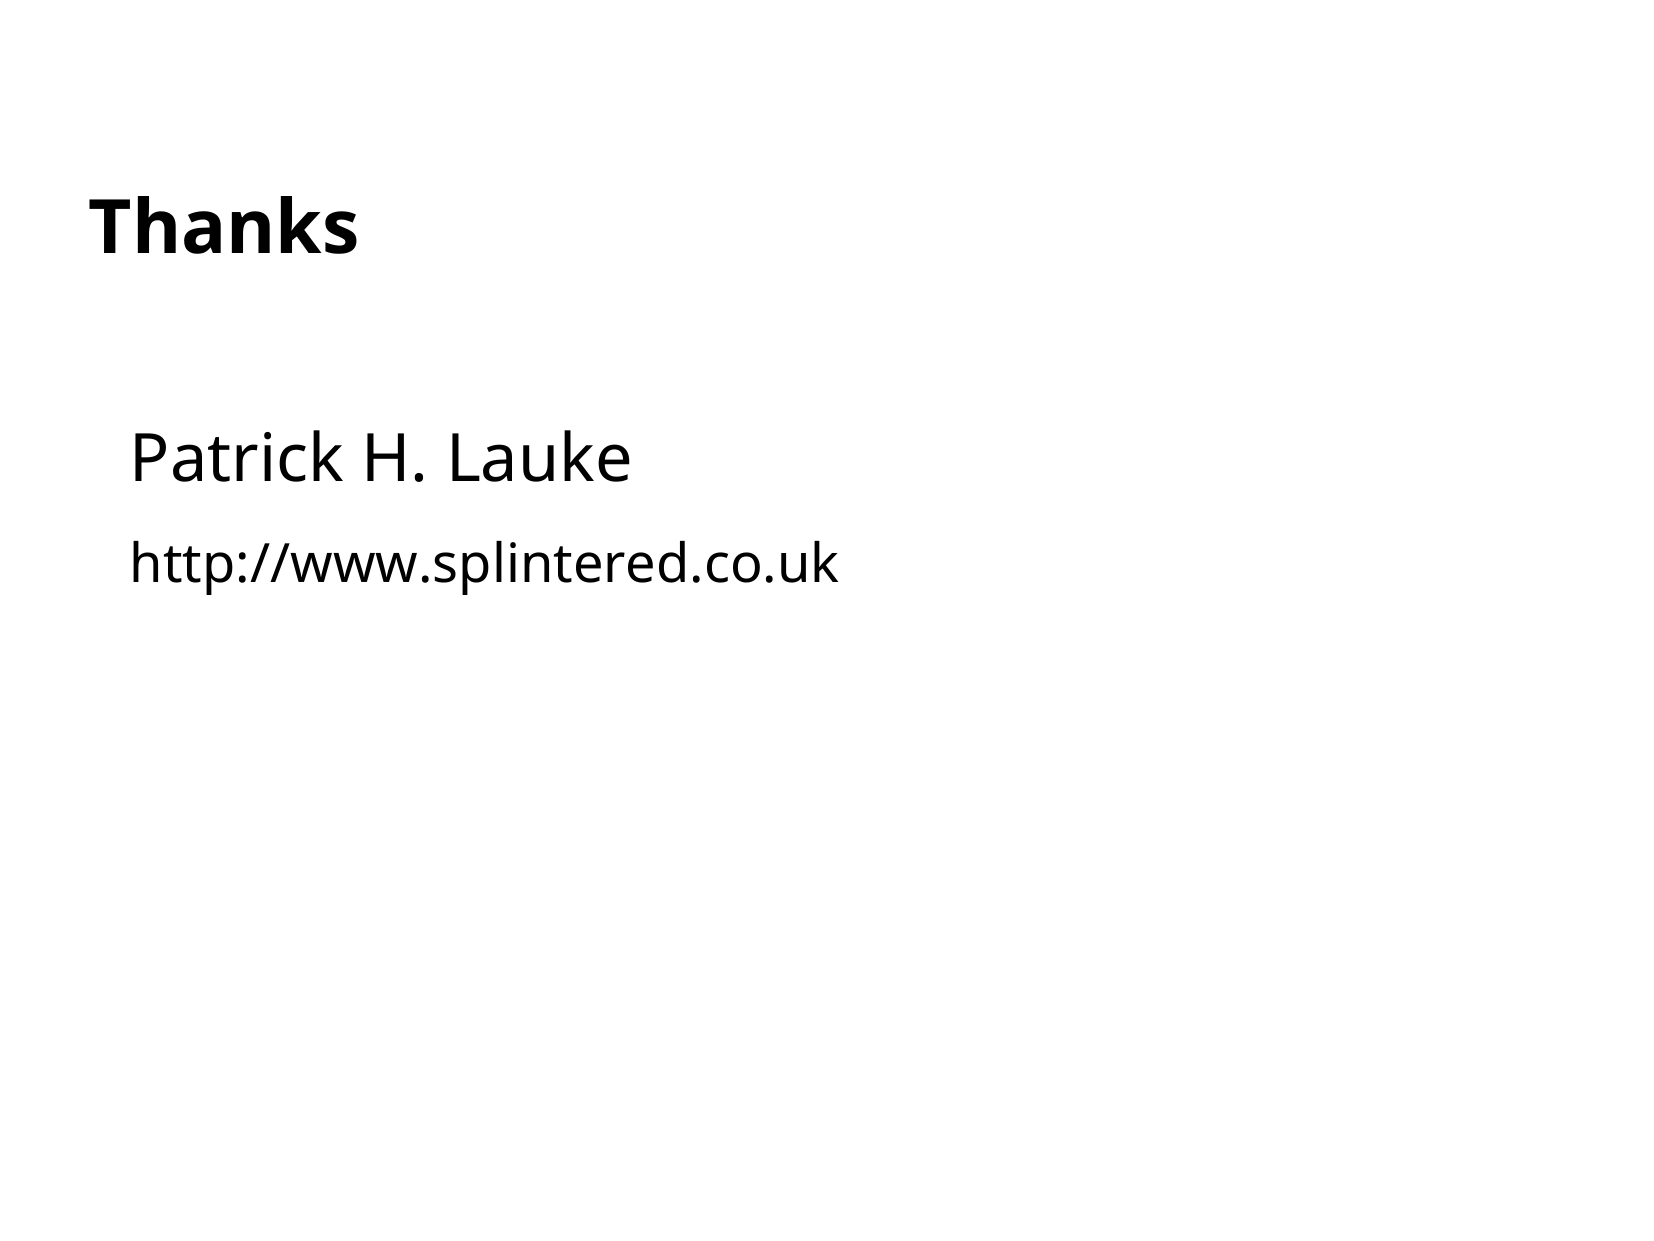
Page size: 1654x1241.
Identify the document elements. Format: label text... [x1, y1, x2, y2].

title Thanks [88, 178, 1565, 269]
list Patrick H. Lauke http://www.splintered.co.uk [88, 295, 1565, 1137]
